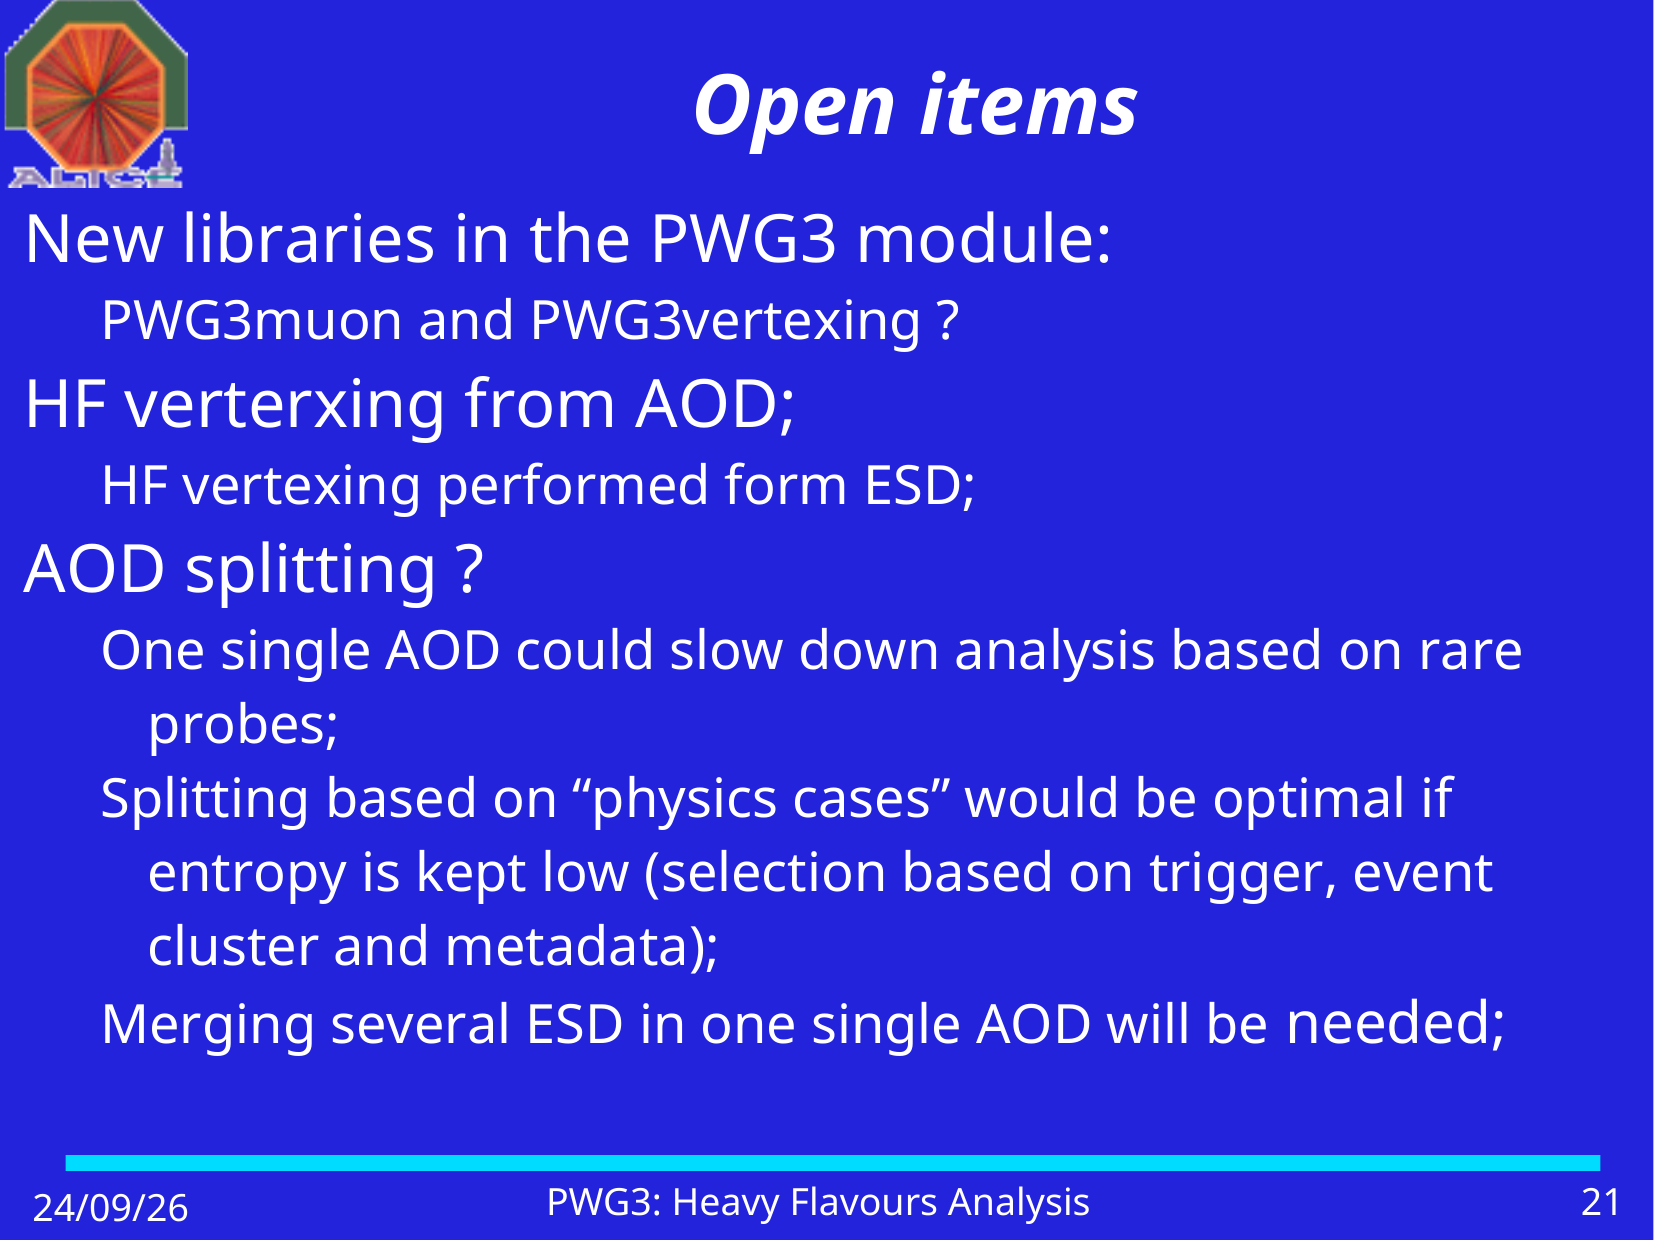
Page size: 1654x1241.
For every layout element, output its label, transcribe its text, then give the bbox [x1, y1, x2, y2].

picture [4, 0, 188, 188]
title Open items [201, 6, 1630, 191]
list New libraries in the PWG3 module: PWG3muon and PWG3vertexing ? HF verterxing from AOD; HF vertexing performed form ESD; AOD splitting ? One single AOD could slow down analysis based on rare probes; Splitting based on “physics cases” would be optimal if entropy is kept low (selection based on trigger, event cluster and metadata); Merging several ESD in one single AOD will be needed; [5, 191, 1654, 1081]
